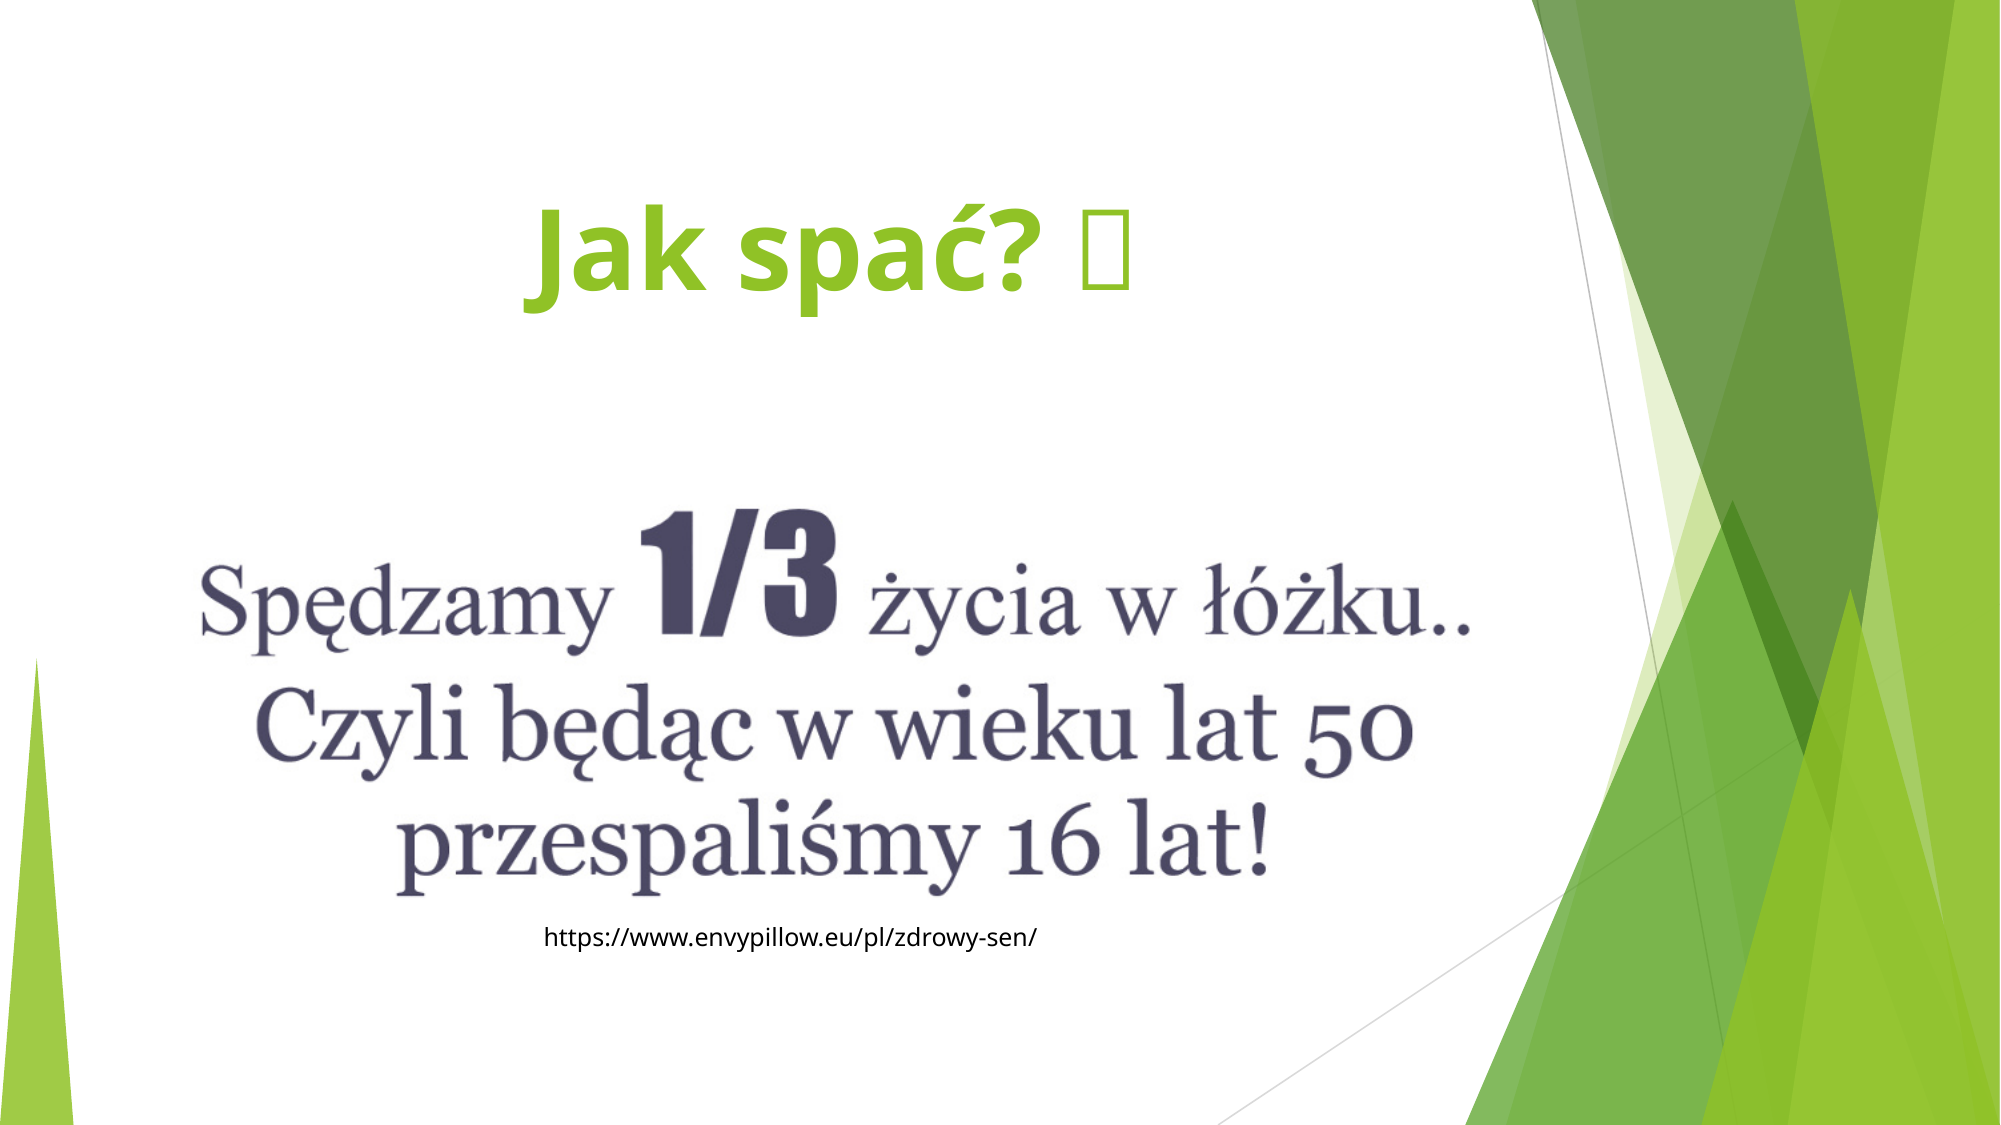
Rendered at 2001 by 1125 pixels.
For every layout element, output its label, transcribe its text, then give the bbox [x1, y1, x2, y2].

title Jak spać?  [131, 170, 1542, 388]
list [111, 354, 1522, 992]
text_box https://www.envypillow.eu/pl/zdrowy-sen/ [528, 913, 1053, 959]
picture [171, 473, 1503, 928]
